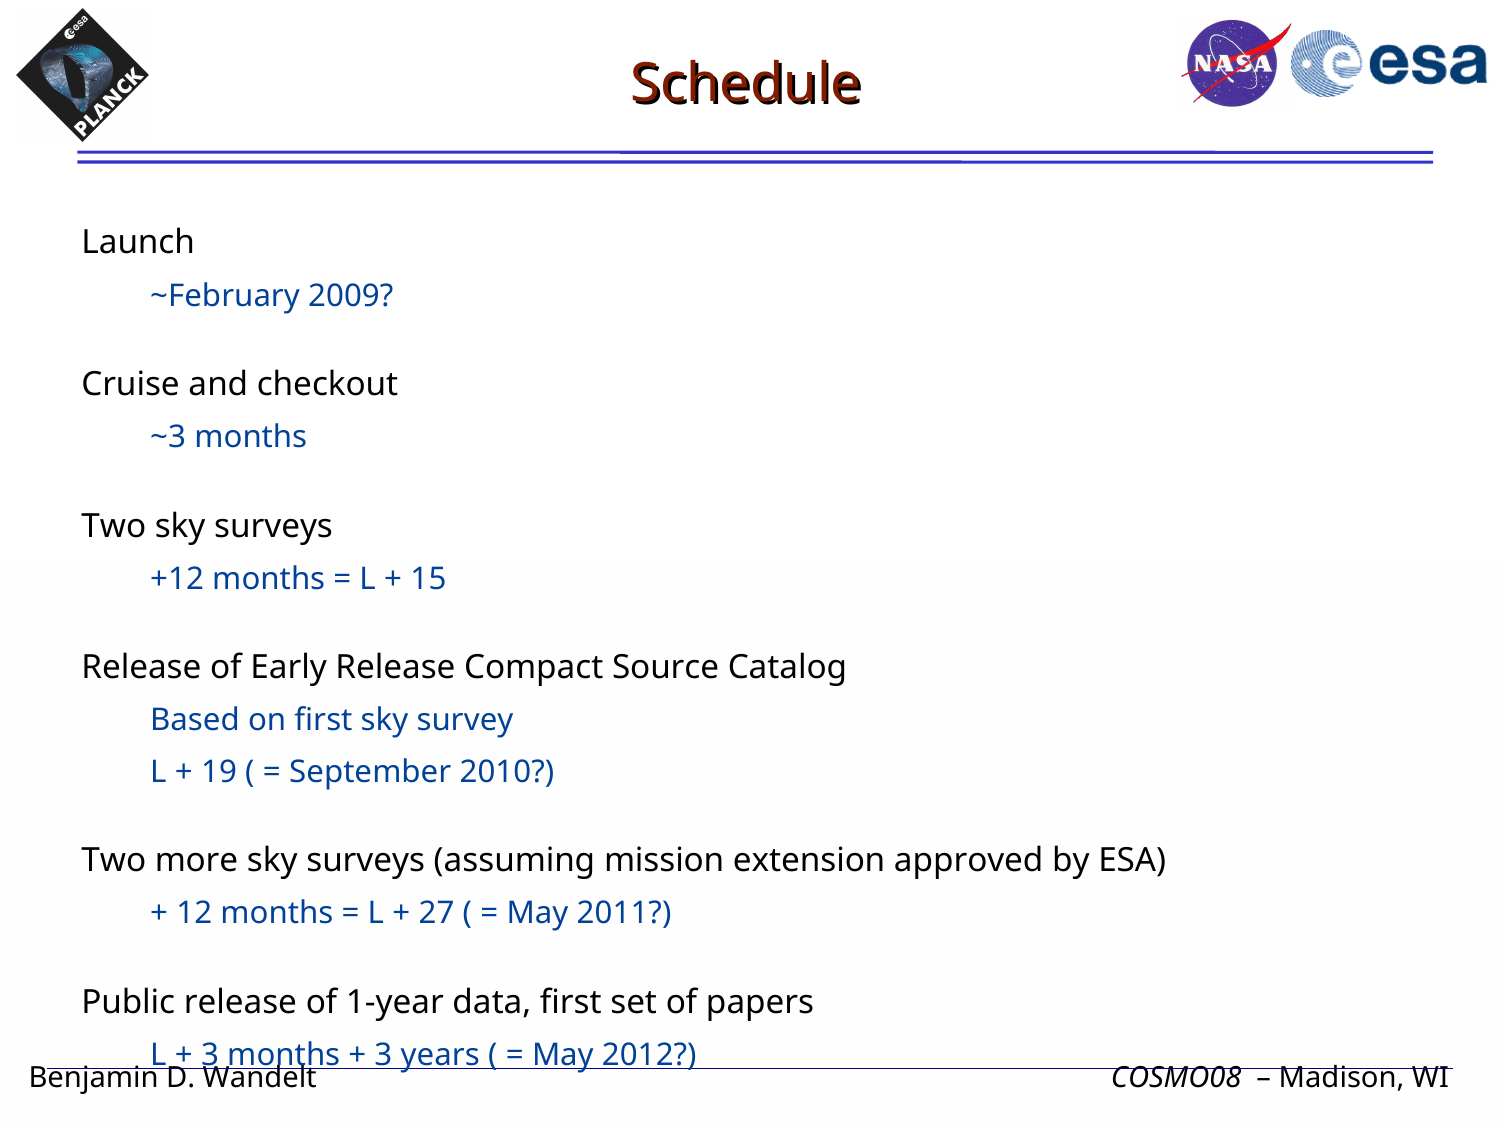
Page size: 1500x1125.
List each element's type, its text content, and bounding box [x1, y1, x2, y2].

list Launch ~February 2009? Cruise and checkout ~3 months Two sky surveys +12 months = L + 15 Release of Early Release Compact Source Catalog Based on first sky survey L + 19 ( = September 2010?) Two more sky surveys (assuming mission extension approved by ESA) + 12 months = L + 27 ( = May 2011?) Public release of 1-year data, first set of papers L + 3 months + 3 years ( = May 2012?) Public release of 2-year data, etc, TBD. [81, 220, 1434, 1053]
picture [16, 8, 135, 142]
title Schedule [135, 6, 1357, 155]
